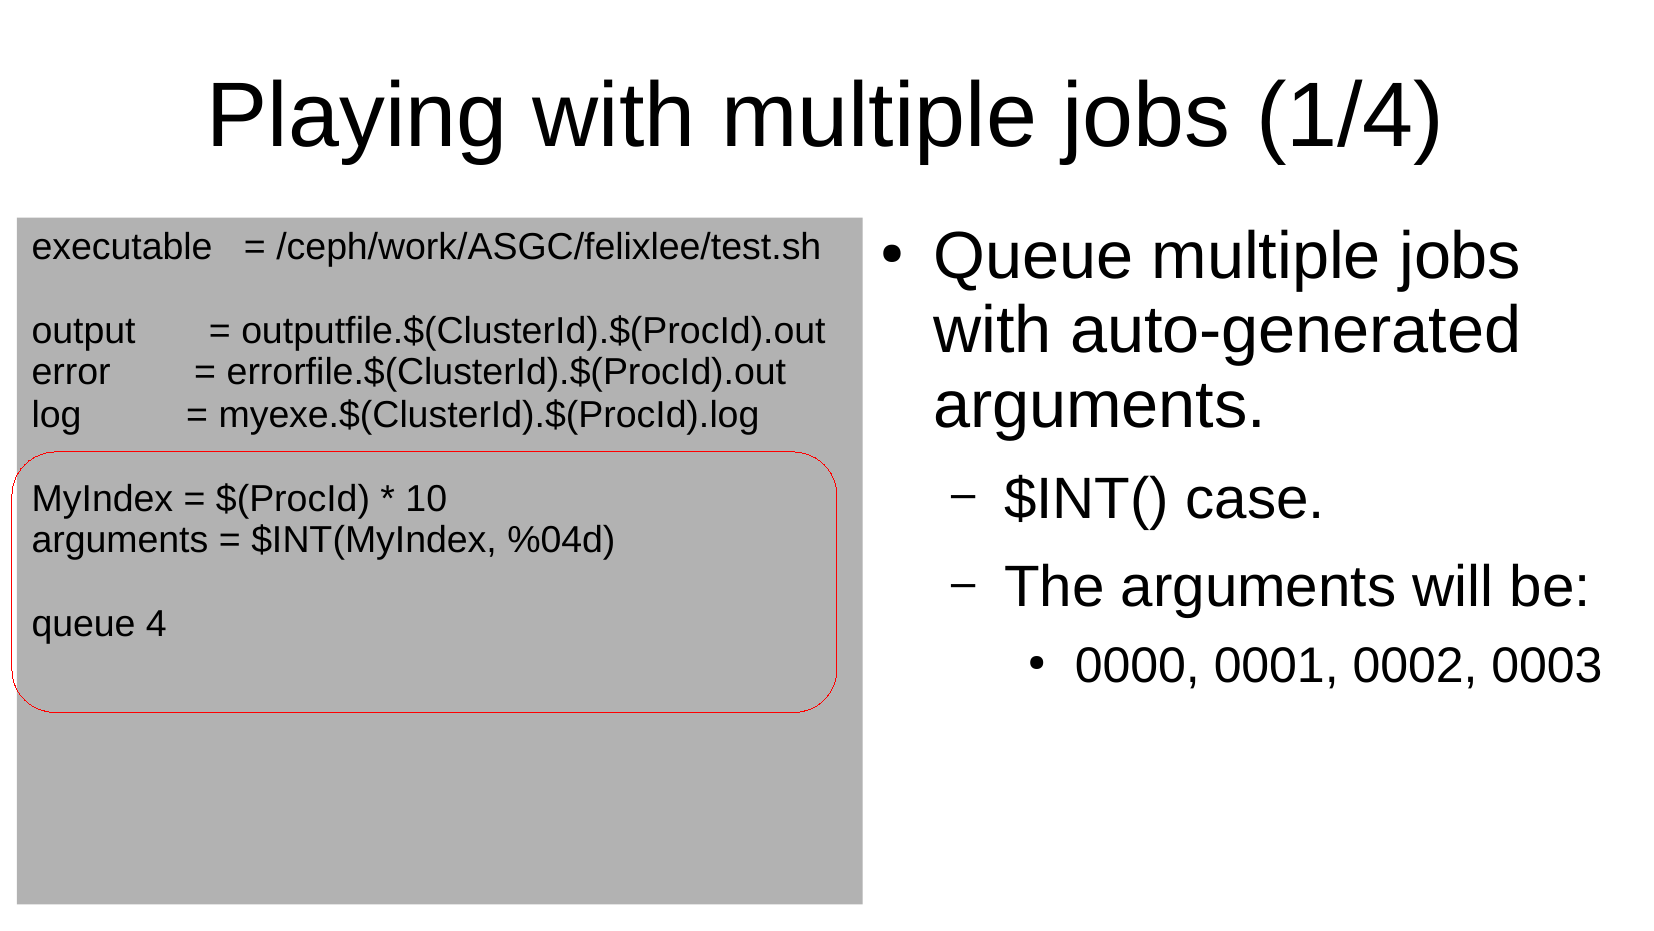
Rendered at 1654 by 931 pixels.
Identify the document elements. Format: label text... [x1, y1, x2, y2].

title Playing with multiple jobs (1/4) [82, 37, 1571, 193]
list Queue multiple jobs with auto-generated arguments. $INT() case. The arguments will be: 0000, 0001, 0002, 0003 [862, 217, 1613, 901]
text_box executable = /ceph/work/ASGC/felixlee/test.sh output = outputfile.$(ClusterId).$(ProcId).out error = errorfile.$(ClusterId).$(ProcId).out log = myexe.$(ClusterId).$(ProcId).log MyIndex = $(ProcId) * 10 arguments = $INT(MyIndex, %04d) queue 4 [16, 217, 863, 905]
